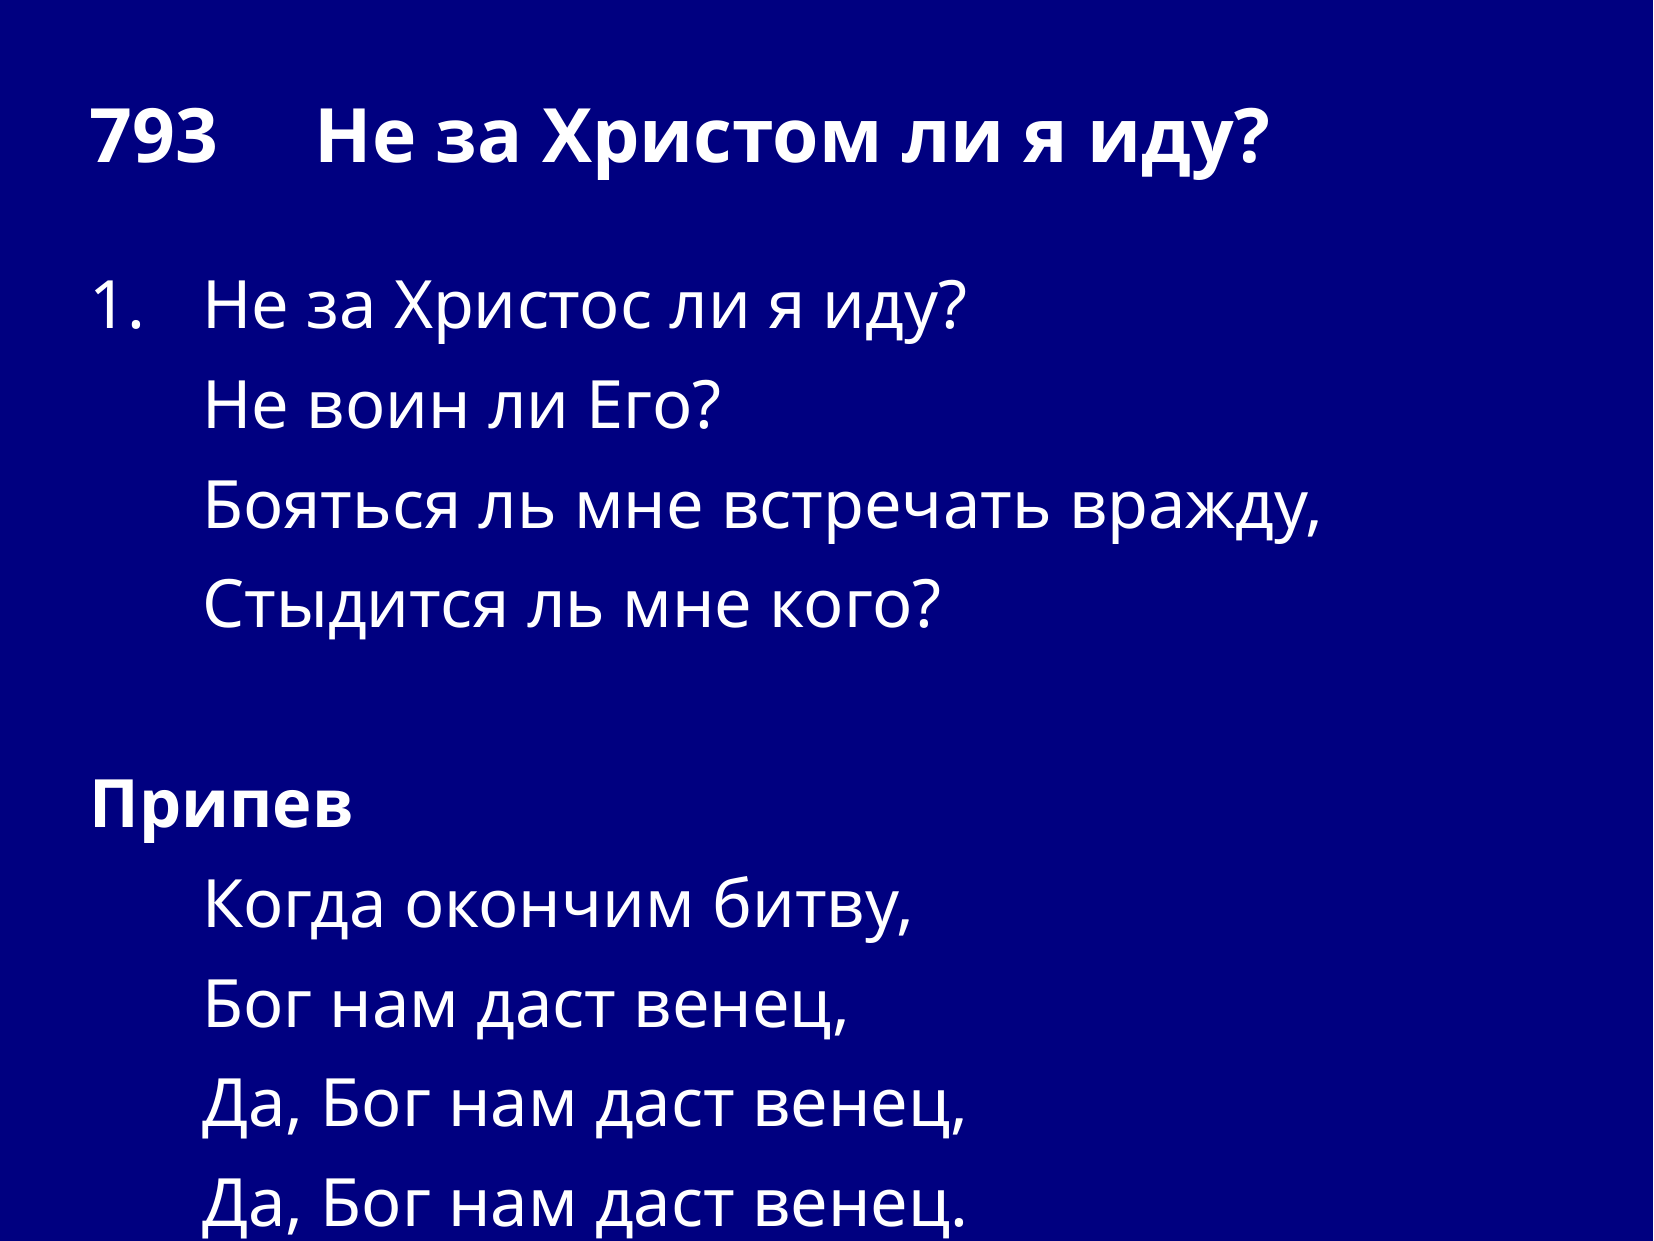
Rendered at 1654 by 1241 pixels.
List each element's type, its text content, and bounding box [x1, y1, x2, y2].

text_box 1. Не за Христос ли я иду? Не воин ли Его? Бояться ль мне встречать вражду, Стыдится ль мне кого? Припев Когда окончим битву, Бог нам даст венец, Да, Бог нам даст венец, Да, Бог нам даст венец. [75, 188, 1576, 1163]
text_box 793 Не за Христом ли я иду? [75, 75, 1576, 188]
